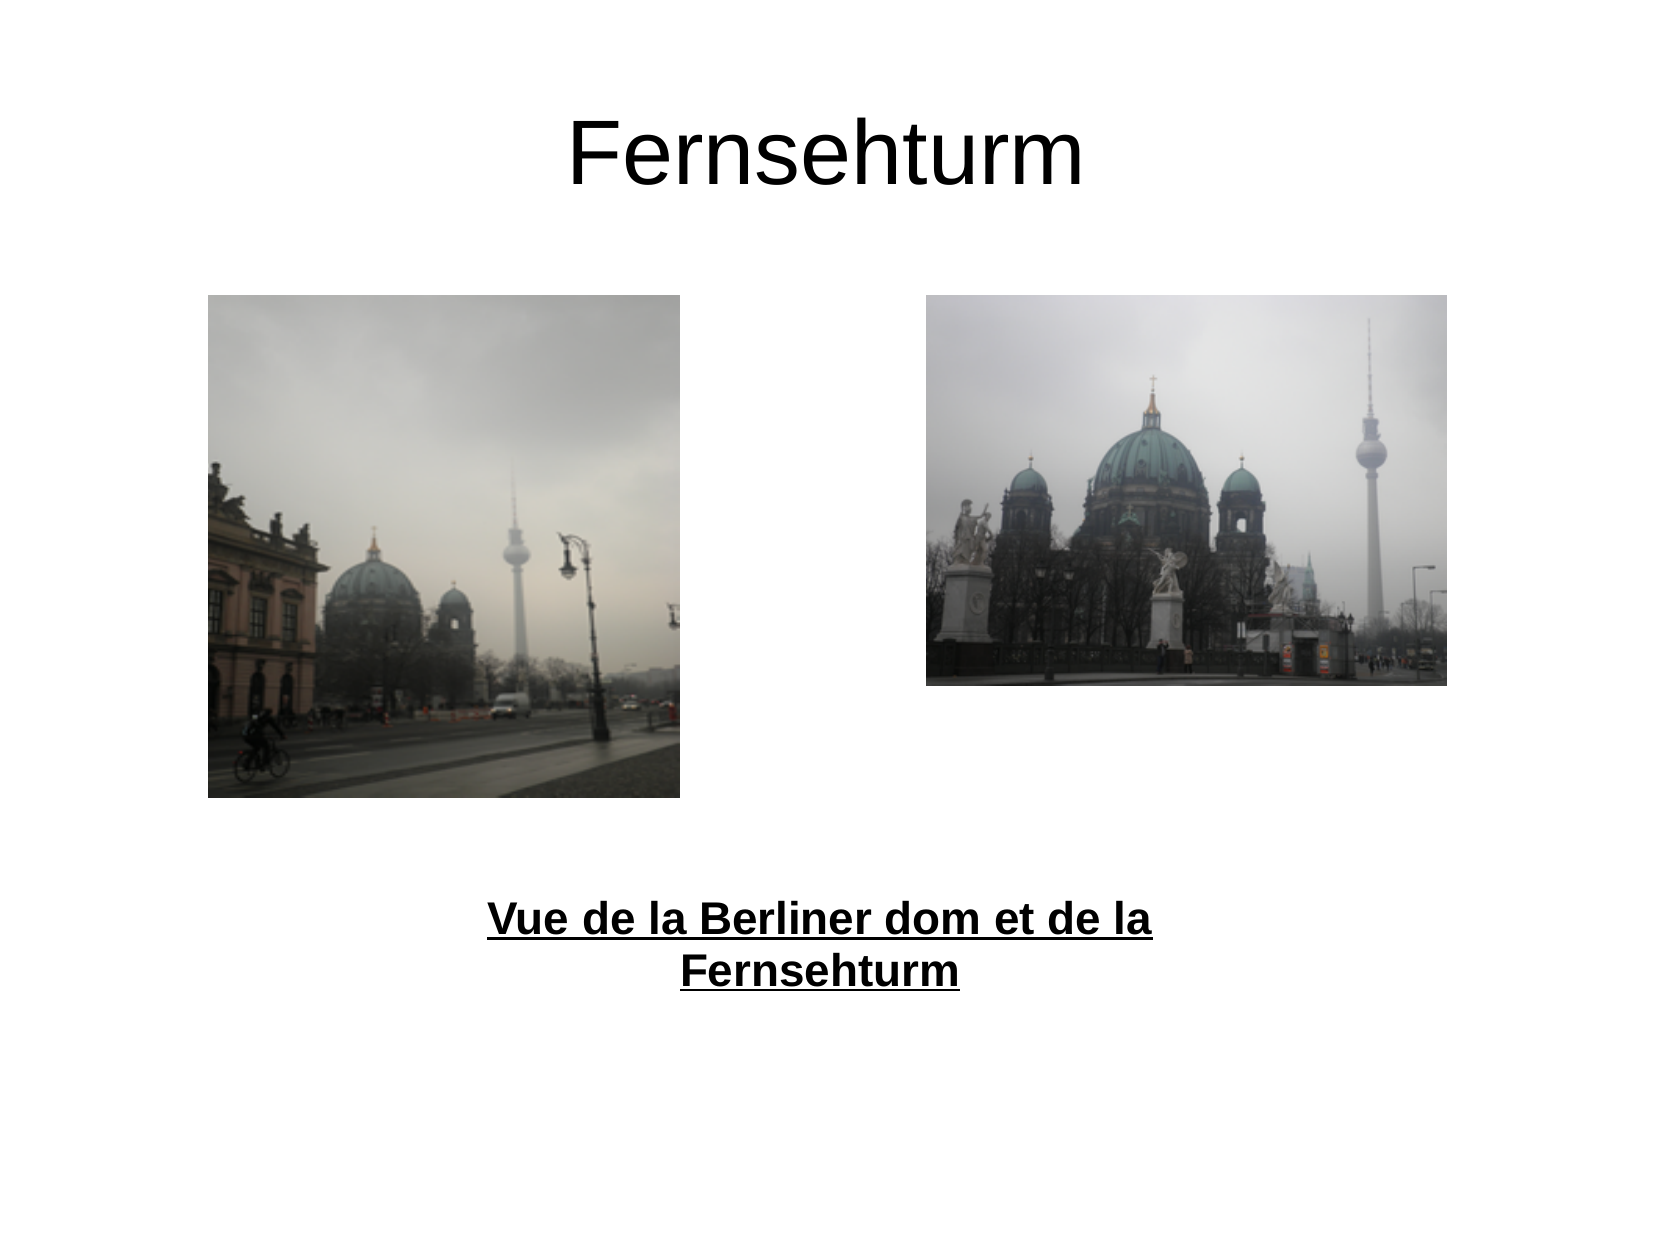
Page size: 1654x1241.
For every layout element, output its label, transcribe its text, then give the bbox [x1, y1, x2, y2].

picture [208, 295, 680, 798]
text_box Vue de la Berliner dom et de la Fernsehturm [472, 885, 1447, 1006]
title Fernsehturm [82, 56, 1571, 250]
picture [926, 295, 1447, 686]
